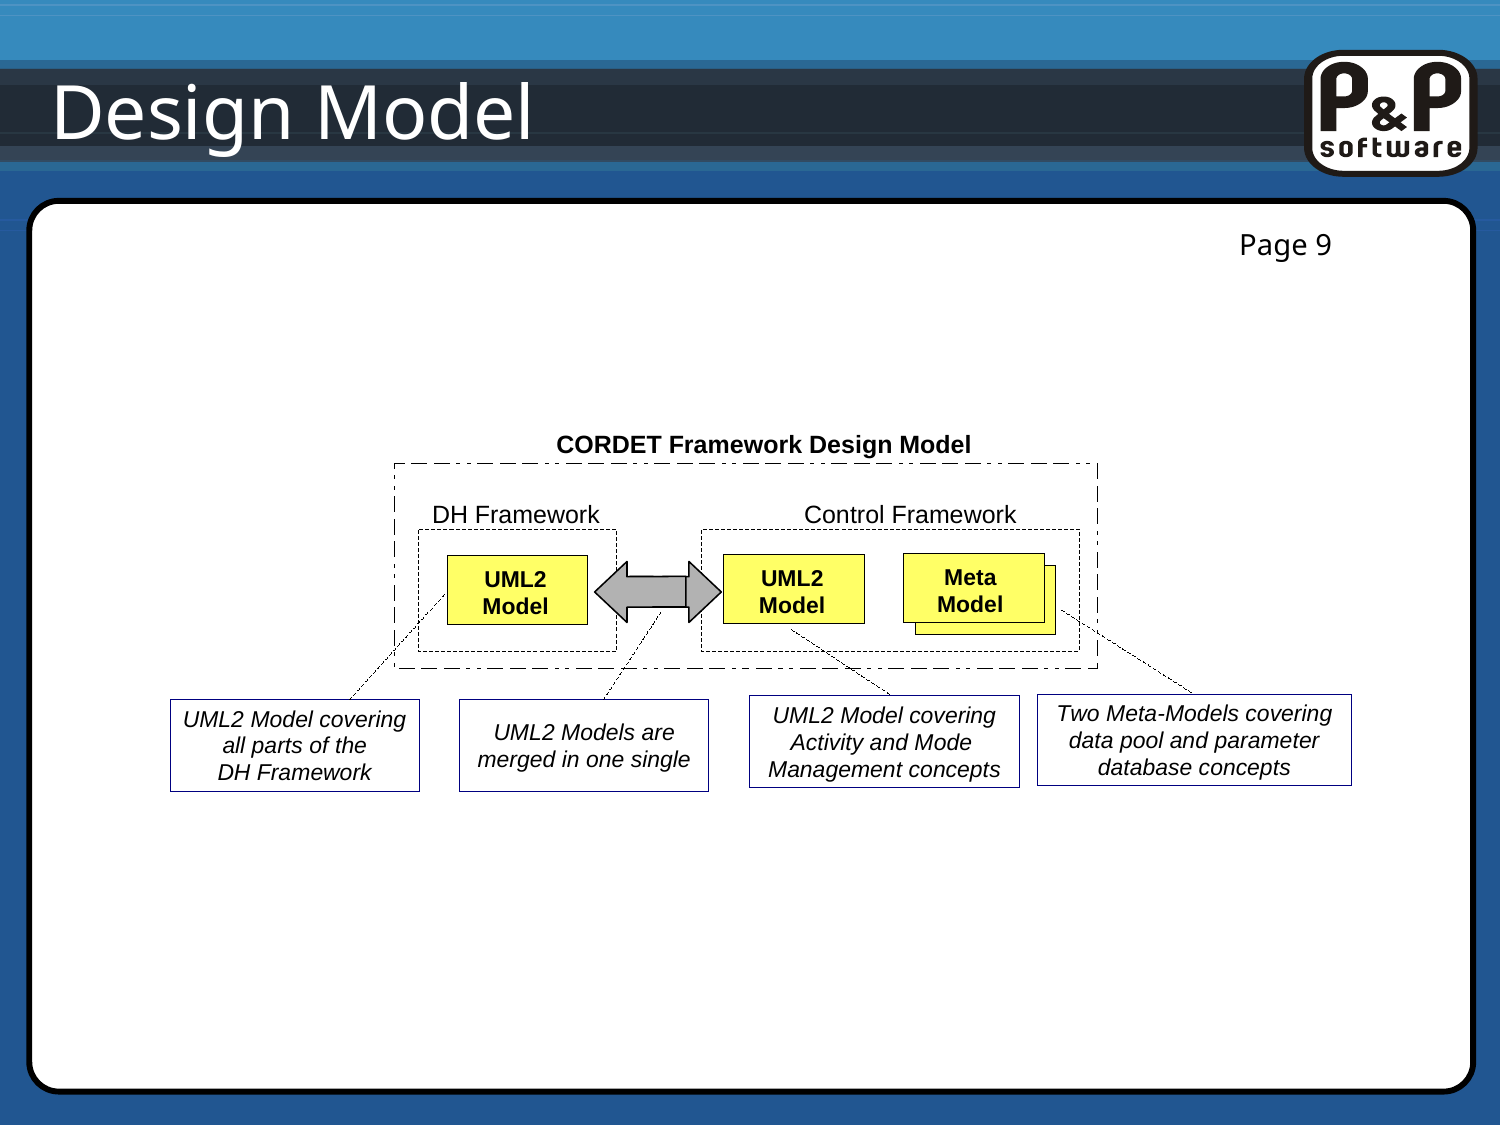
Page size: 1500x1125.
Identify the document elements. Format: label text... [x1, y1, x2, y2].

text_box CORDET Framework Design Model [556, 429, 974, 472]
text_box [903, 553, 1056, 635]
text_box UML2 Model [758, 564, 840, 632]
picture [0, 0, 1500, 239]
text_box [594, 561, 722, 623]
text_box [723, 554, 865, 624]
text_box Two Meta-Models covering data pool and parameter database concepts [1037, 694, 1352, 786]
text_box UML2 Model covering all parts of the DH Framework [170, 699, 420, 792]
text_box Control Framework [804, 499, 1018, 542]
text_box UML2 Models are merged in one single [459, 699, 709, 792]
text_box UML2 Model [482, 565, 571, 633]
text_box DH Framework [432, 499, 601, 542]
text_box UML2 Model covering Activity and Mode Management concepts [749, 695, 1020, 788]
title Design Model [50, 16, 1091, 204]
text_box [447, 555, 588, 625]
text_box Meta Model [937, 563, 1036, 631]
